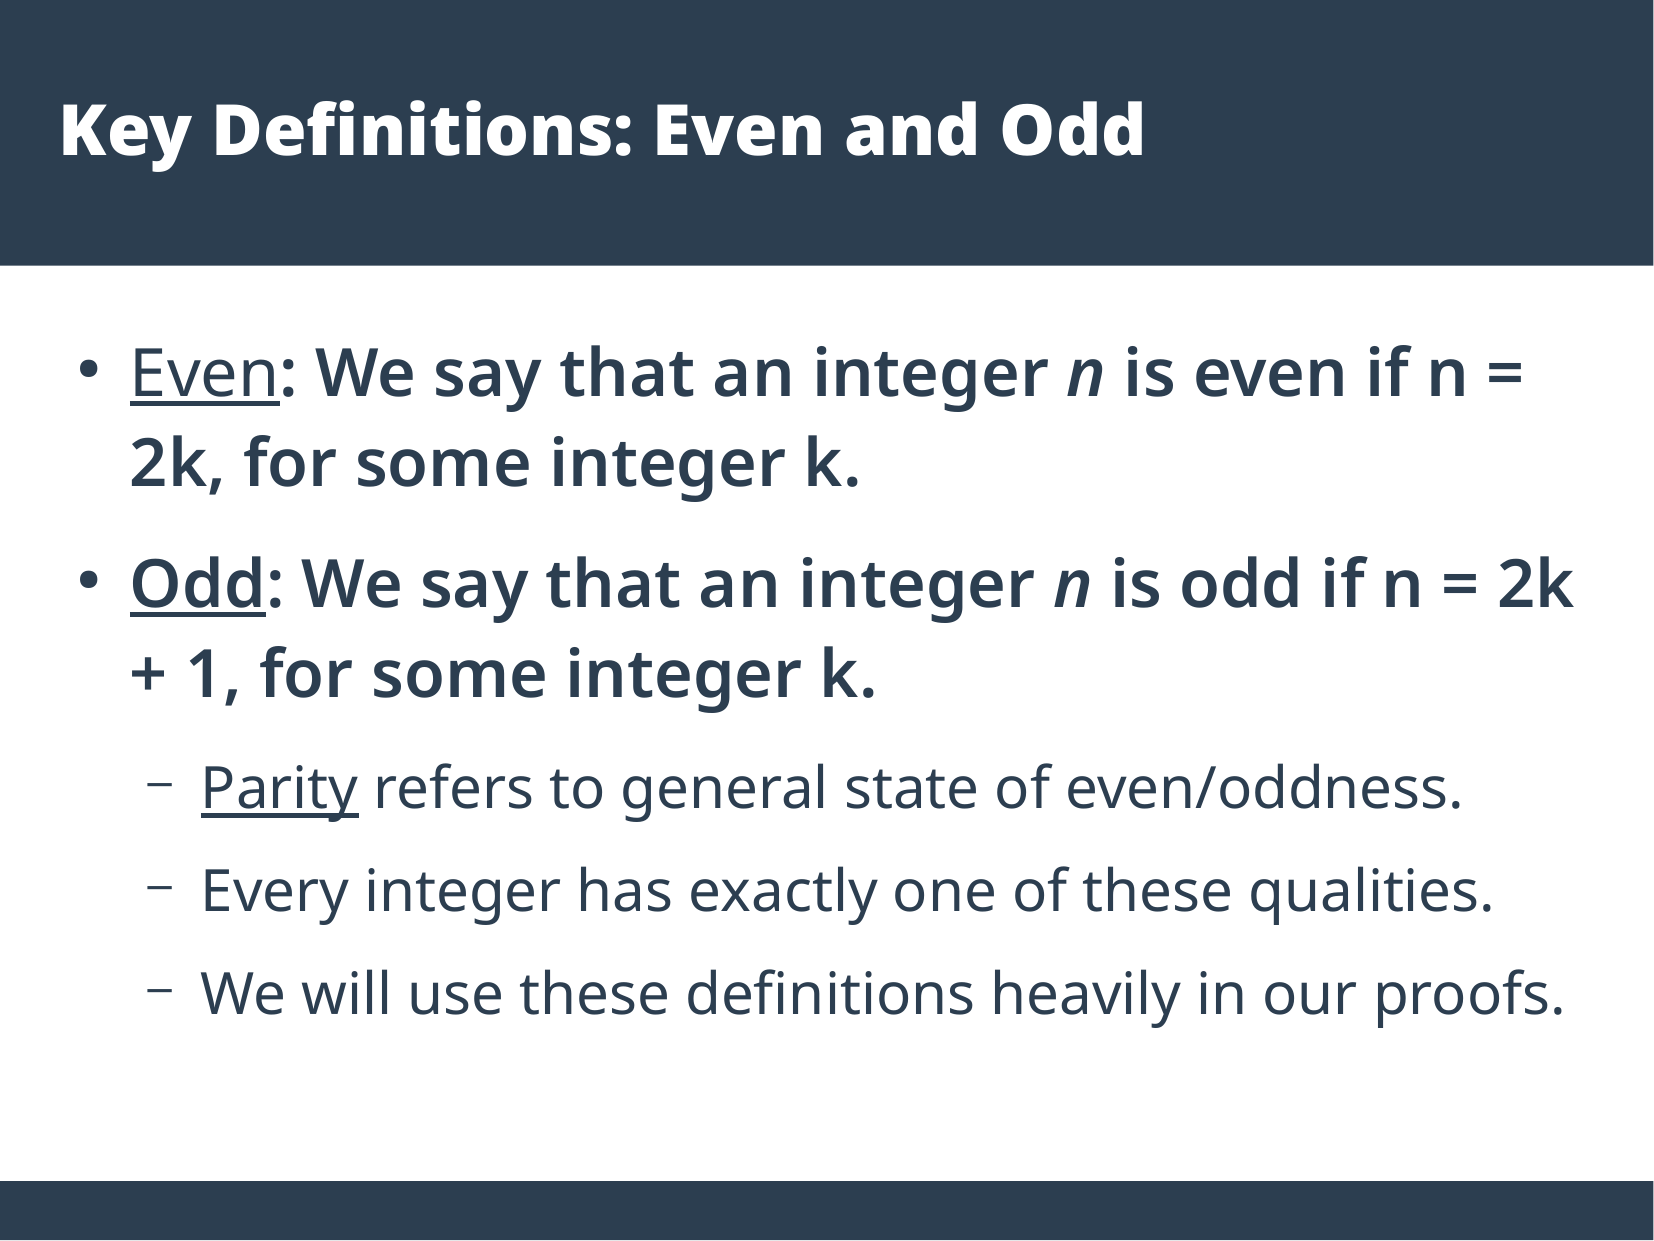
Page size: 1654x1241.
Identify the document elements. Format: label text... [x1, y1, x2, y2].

title Key Definitions: Even and Odd [59, 49, 1595, 207]
list Even: We say that an integer n is even if n = 2k, for some integer k. Odd: We say that an integer n is odd if n = 2k + 1, for some integer k. Parity refers to general state of even/oddness. Every integer has exactly one of these qualities. We will use these definitions heavily in our proofs. [59, 324, 1595, 1066]
